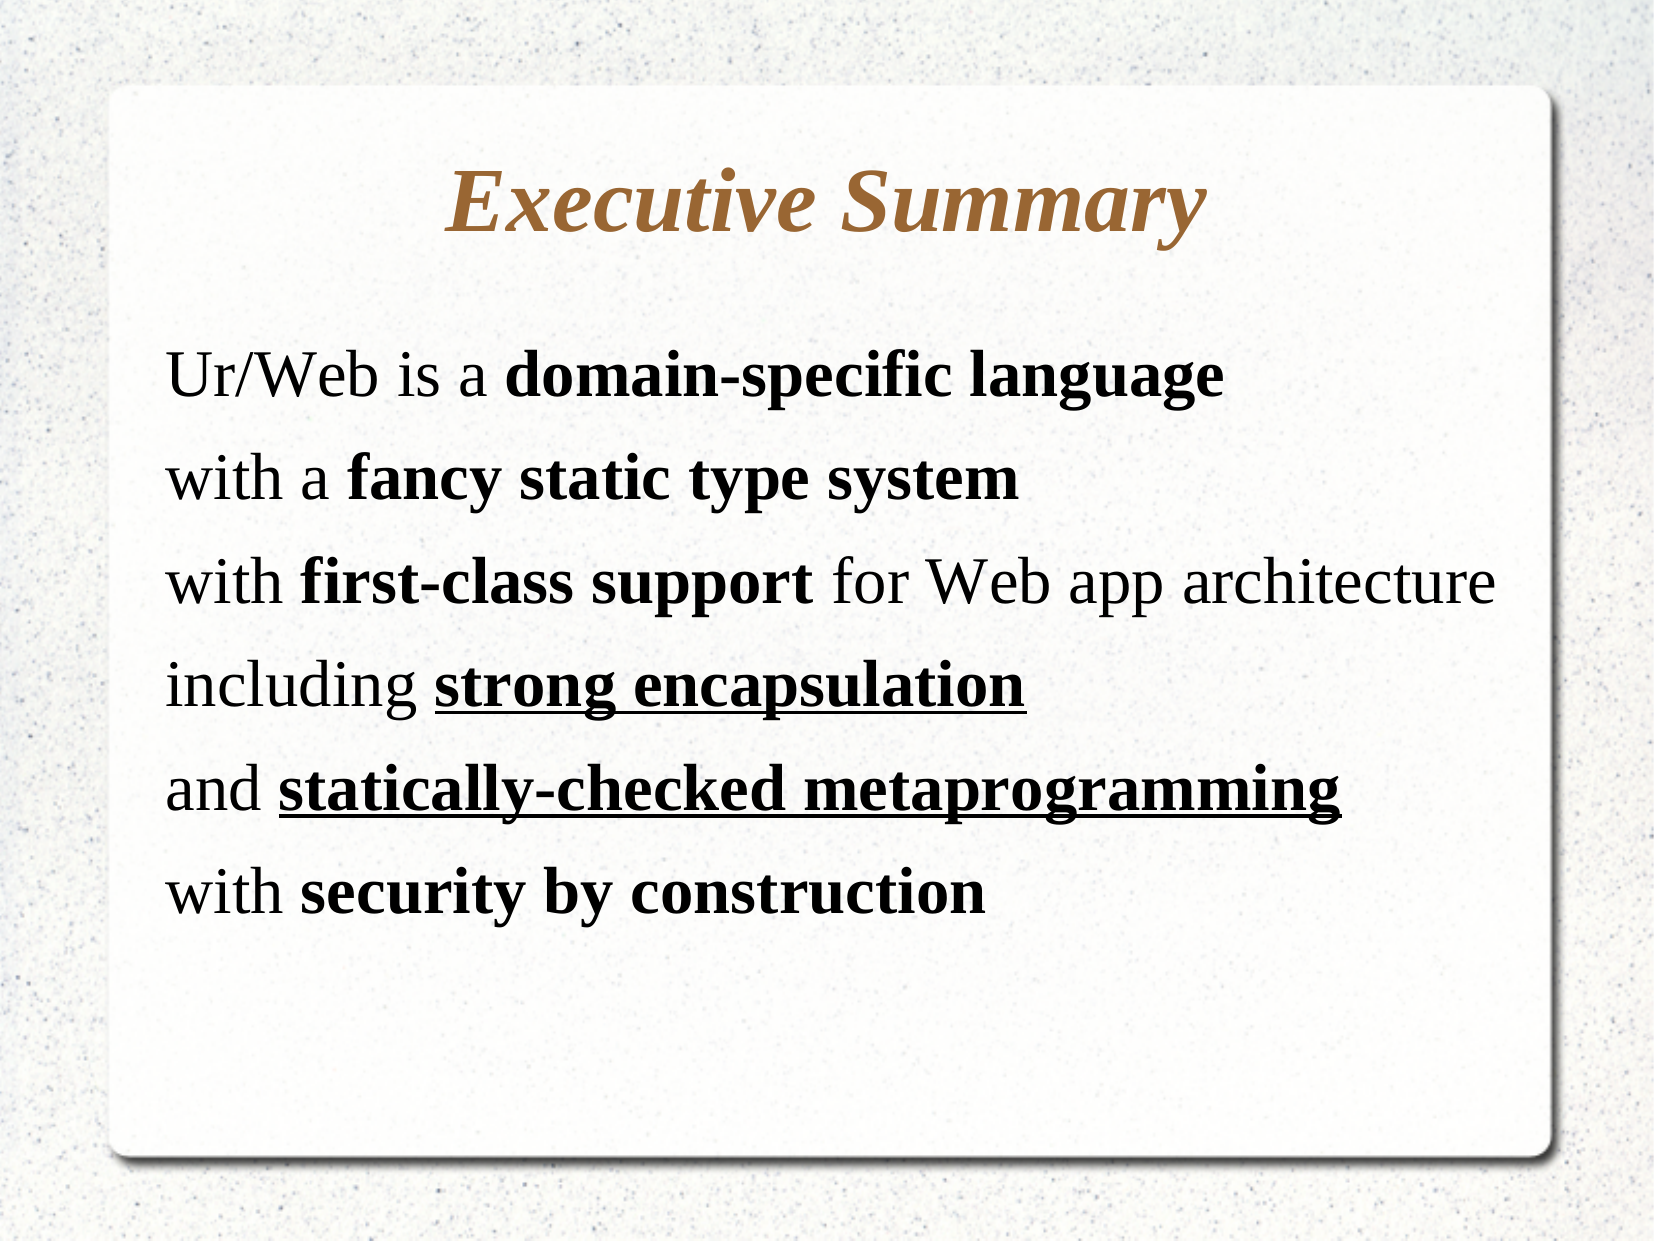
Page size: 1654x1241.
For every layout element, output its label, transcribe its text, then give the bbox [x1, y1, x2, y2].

picture [0, 0, 1654, 1241]
list Ur/Web is a domain-specific language with a fancy static type system with first-class support for Web app architecture including strong encapsulation and statically-checked metaprogramming with security by construction [147, 336, 1506, 1141]
title Executive Summary [118, 96, 1536, 304]
